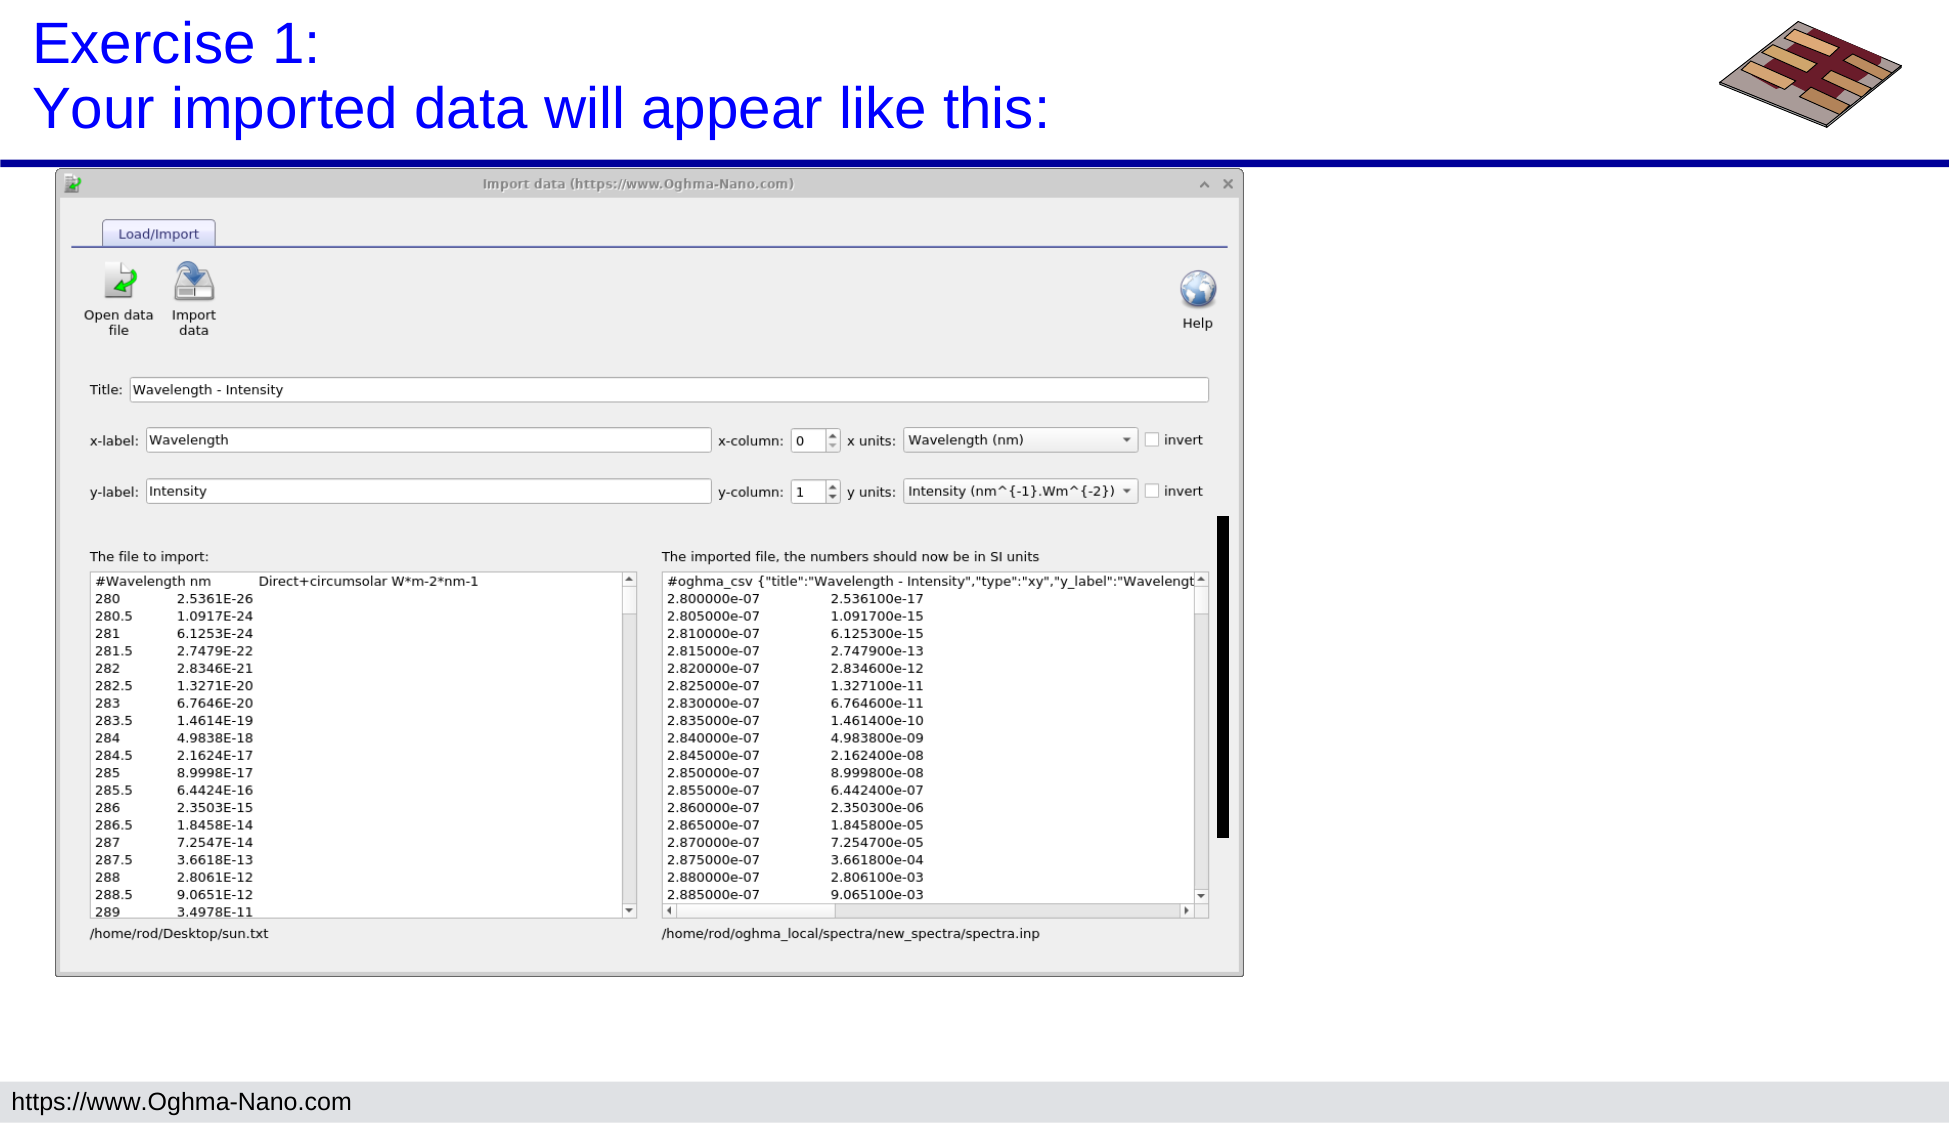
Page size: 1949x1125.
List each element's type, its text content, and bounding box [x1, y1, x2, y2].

picture [55, 168, 1244, 977]
title Exercise 1: Your imported data will appear like this: [17, 3, 1626, 149]
